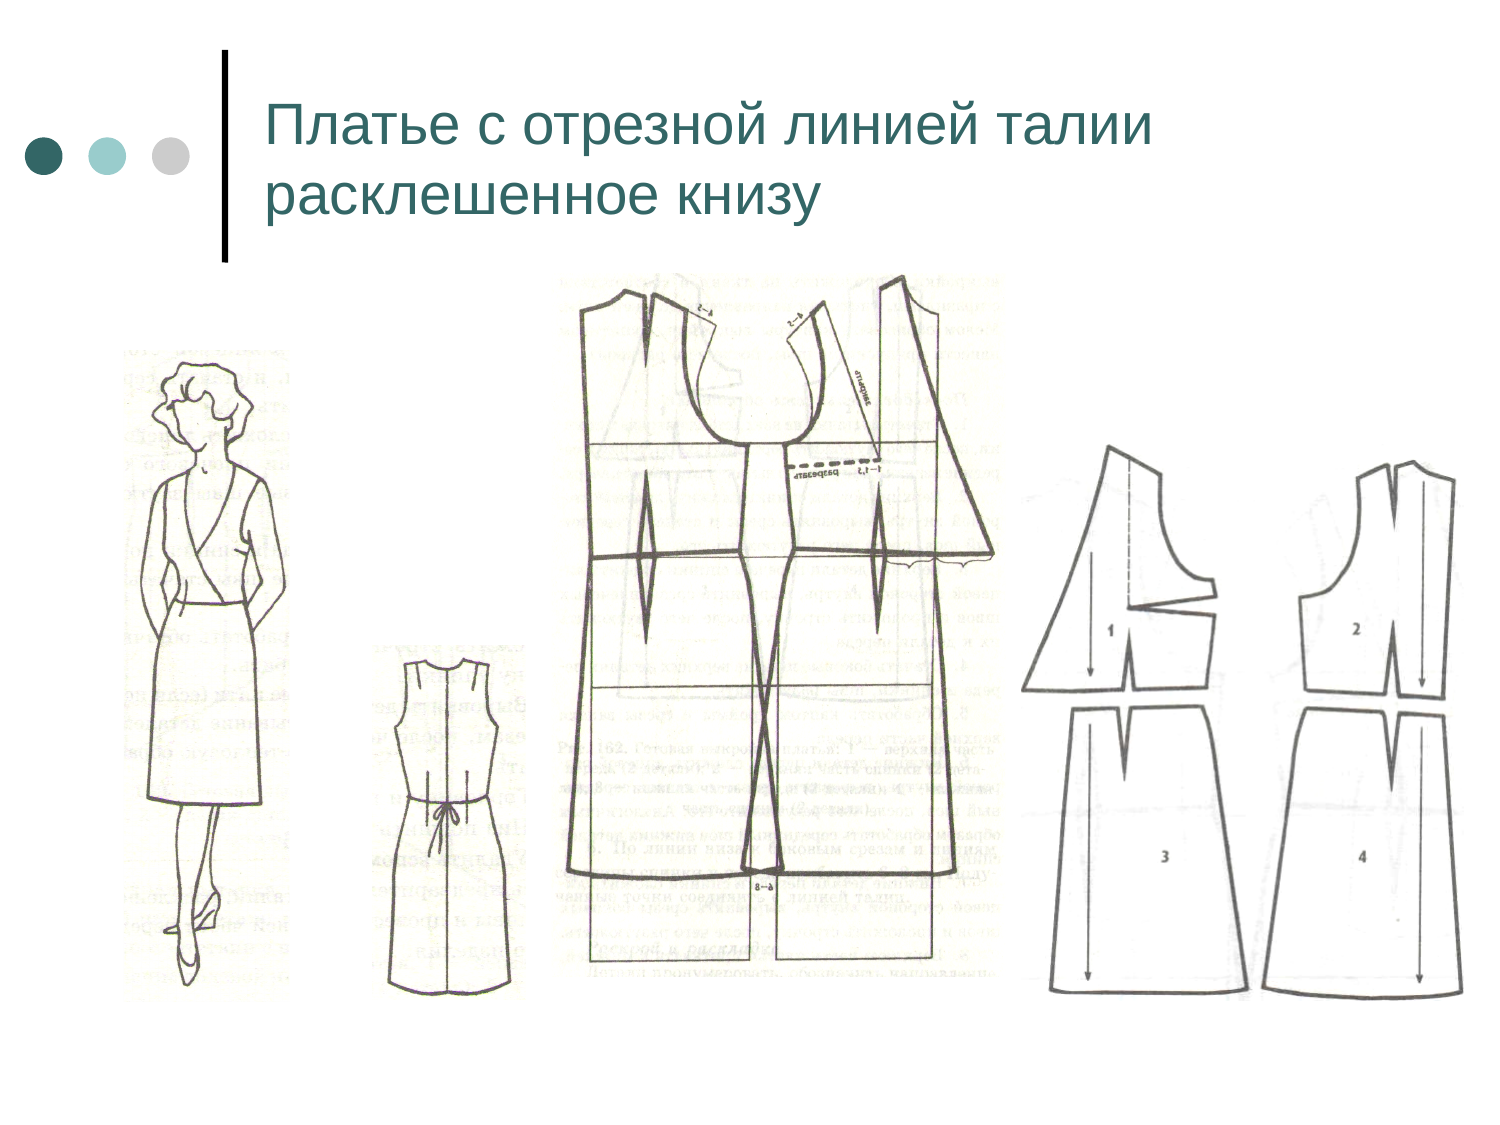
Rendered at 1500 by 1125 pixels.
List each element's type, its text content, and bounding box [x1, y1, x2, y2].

title Платье с отрезной линией талии расклешенное книзу [249, 31, 1401, 282]
picture [123, 350, 290, 1002]
picture [551, 273, 1006, 977]
picture [372, 645, 526, 1000]
picture [1021, 444, 1464, 1001]
